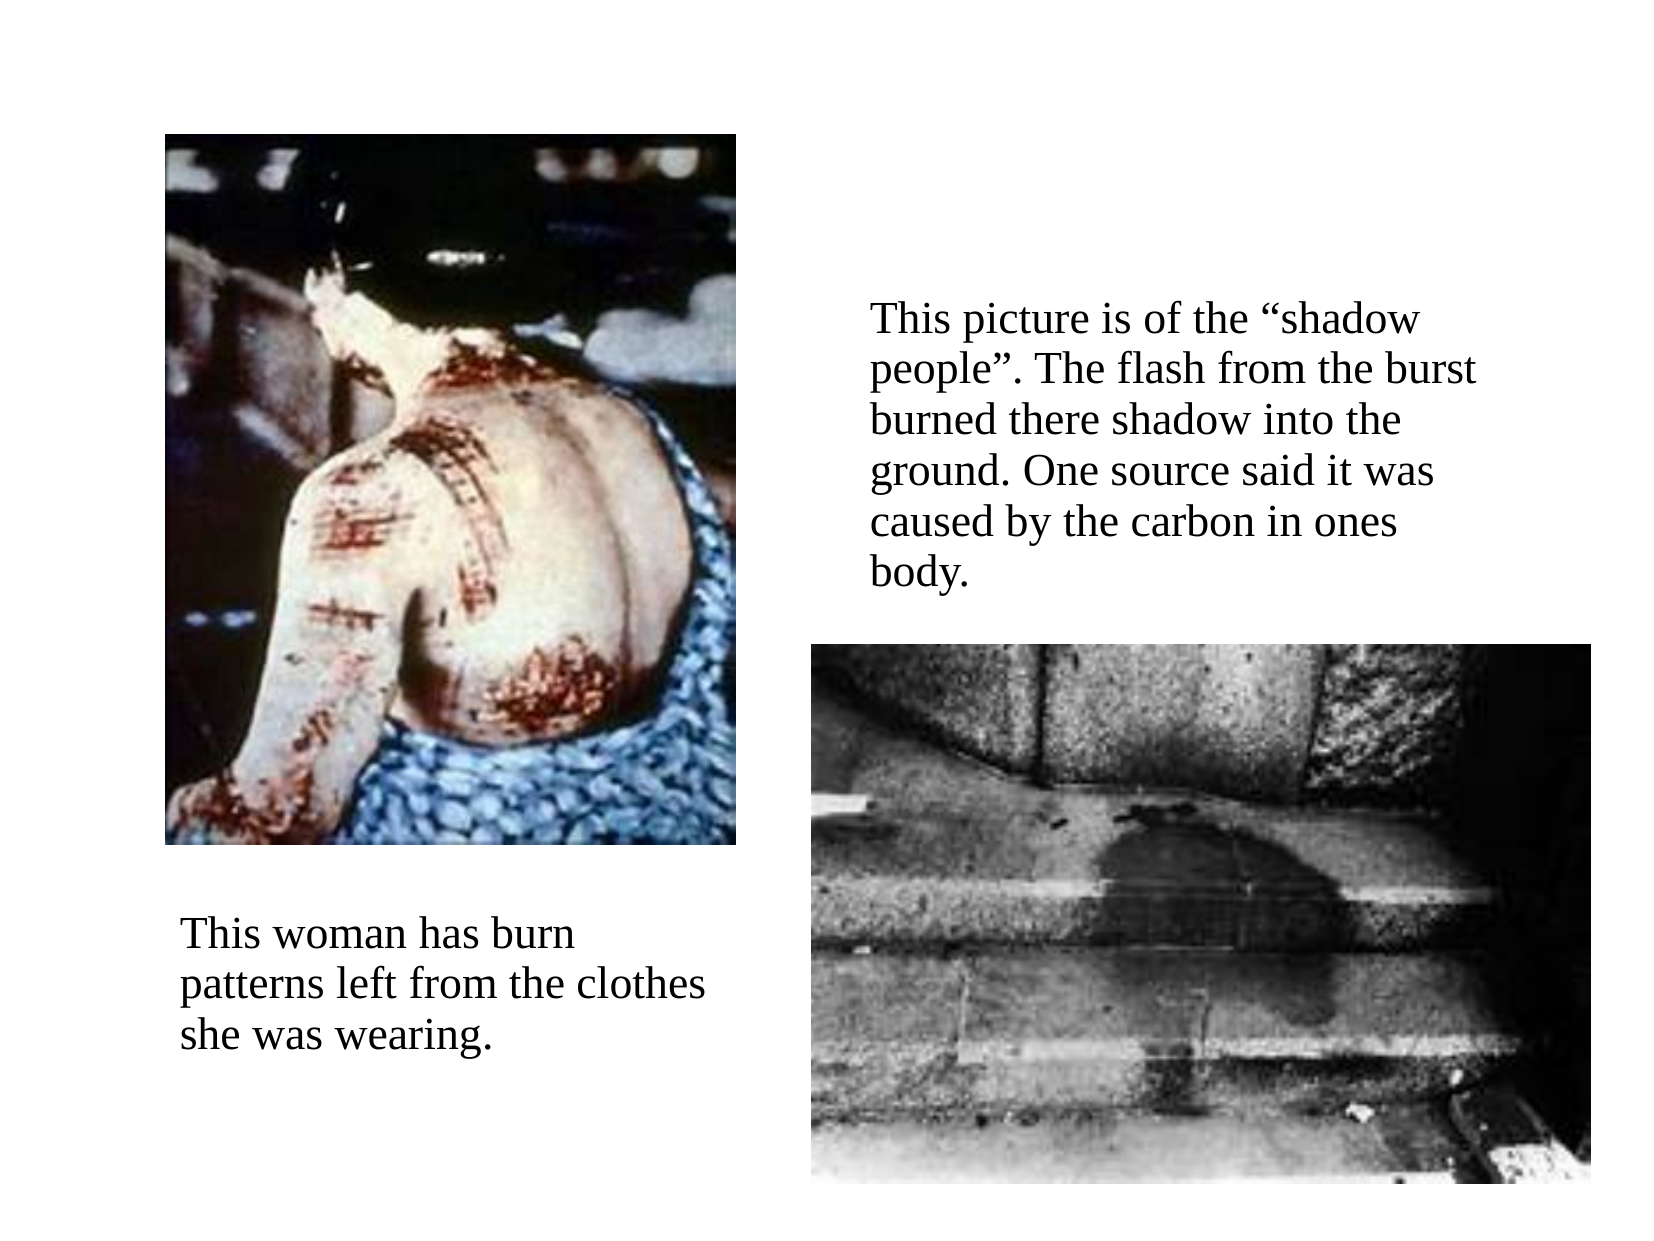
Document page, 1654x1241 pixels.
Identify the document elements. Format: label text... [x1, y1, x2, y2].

picture [811, 644, 1591, 1184]
text_box This woman has burn patterns left from the clothes she was wearing. [165, 900, 736, 1068]
picture [165, 134, 736, 845]
text_box This picture is of the “shadow people”. The flash from the burst burned there shadow into the ground. One source said it was caused by the carbon in ones body. [855, 285, 1516, 605]
